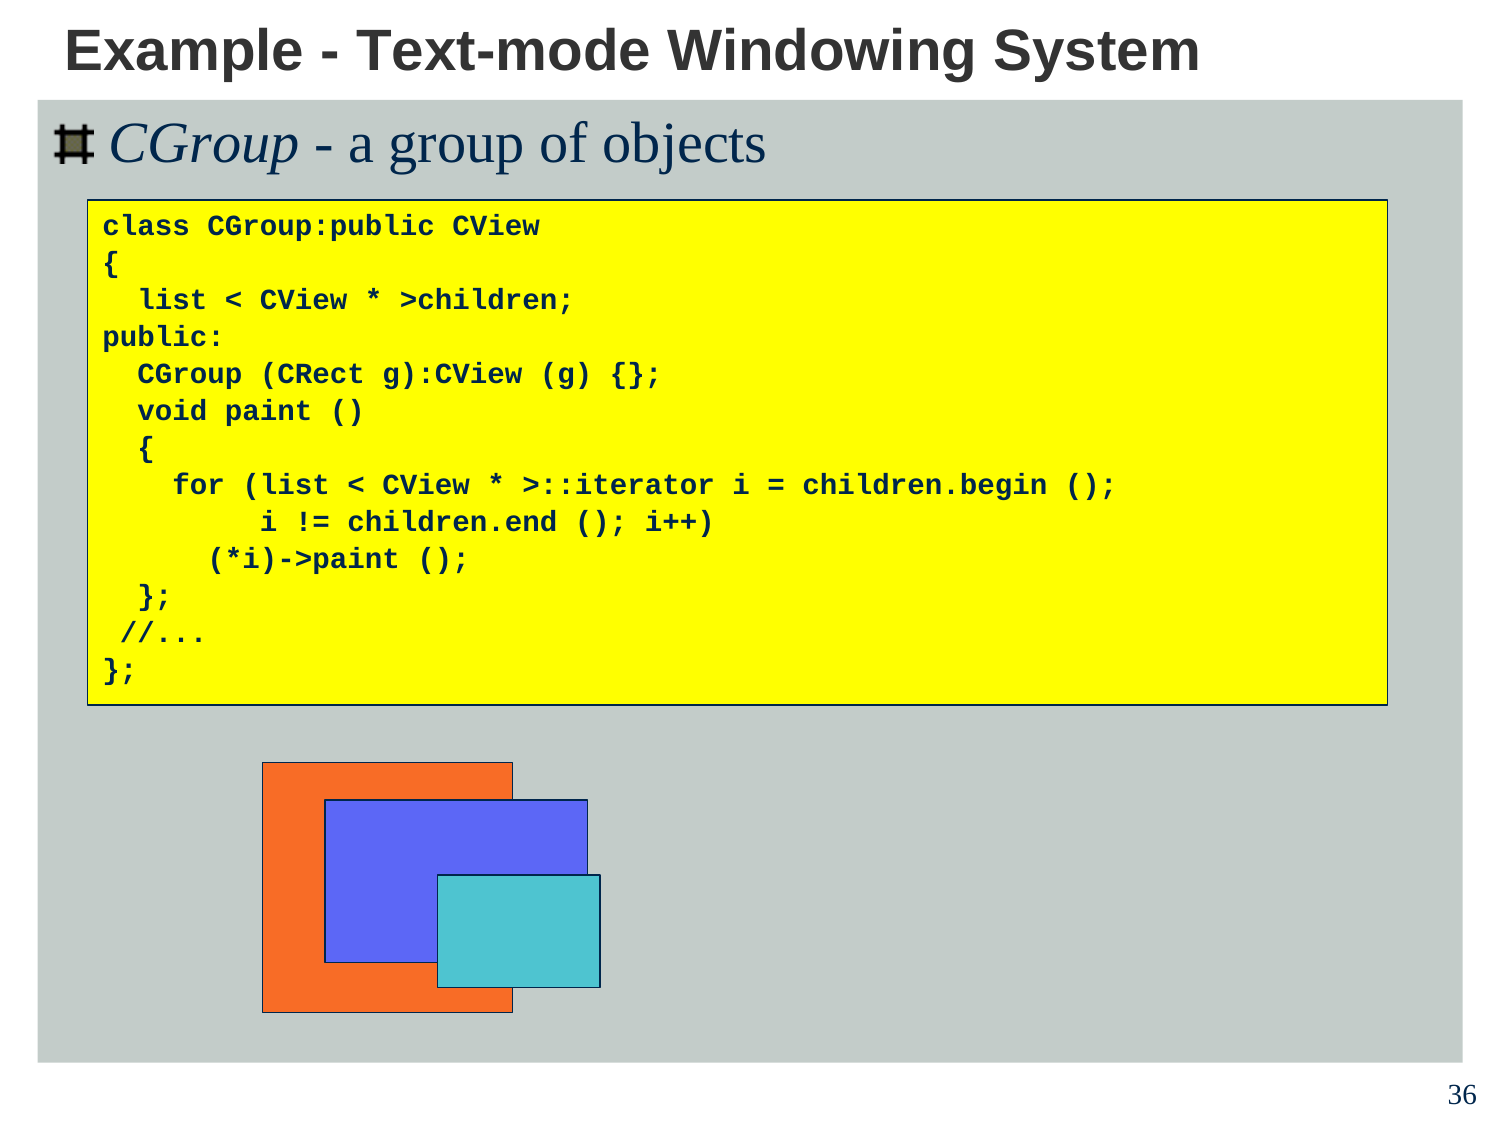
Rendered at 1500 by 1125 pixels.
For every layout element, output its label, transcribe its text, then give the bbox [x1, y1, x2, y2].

text_box class CGroup:public CView { list < CView * >children; public: CGroup (CRect g):CView (g) {}; void paint () { for (list < CView * >::iterator i = children.begin (); i != children.end (); i++) (*i)->paint (); }; //... }; [87, 200, 1388, 737]
list CGroup - a group of objects [37, 99, 1463, 1063]
text_box [262, 762, 601, 1013]
title Example - Text-mode Windowing System [50, 0, 1450, 91]
